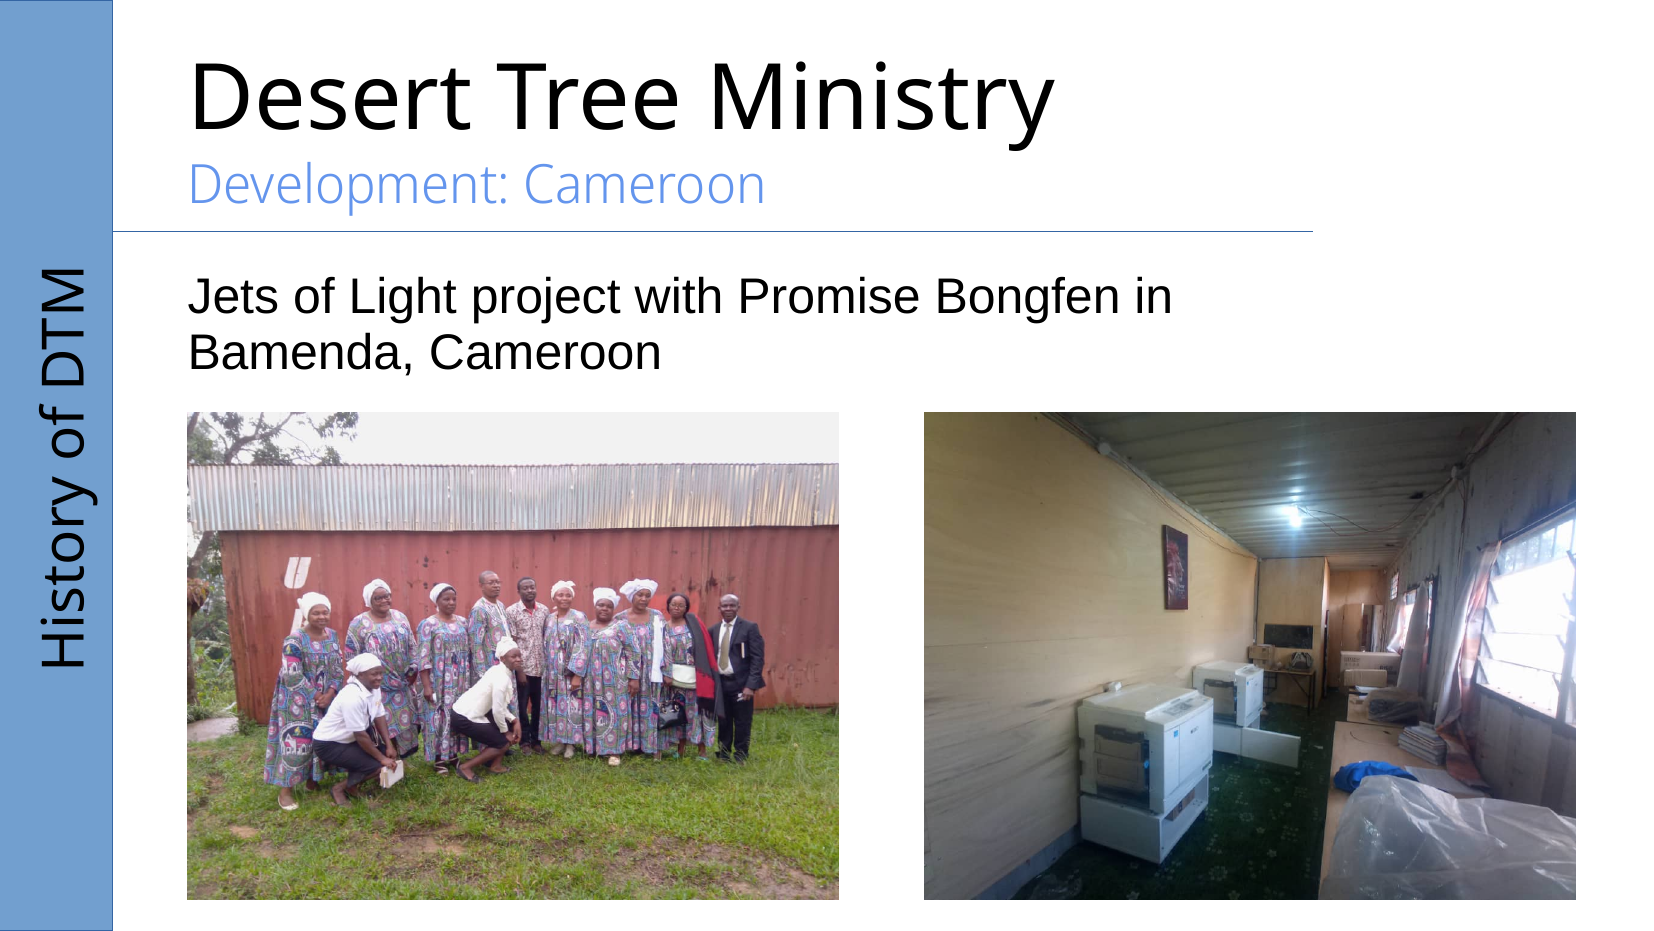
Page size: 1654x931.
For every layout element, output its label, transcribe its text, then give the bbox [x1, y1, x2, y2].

picture [924, 412, 1576, 901]
text_box Jets of Light project with Promise Bongfen in Bamenda, Cameroon [187, 268, 1276, 381]
title Desert Tree Ministry [187, 33, 1571, 125]
text_box History of DTM [13, 37, 105, 901]
picture [187, 412, 839, 901]
text_box [0, 0, 113, 931]
title Development: Cameroon [187, 125, 1571, 239]
